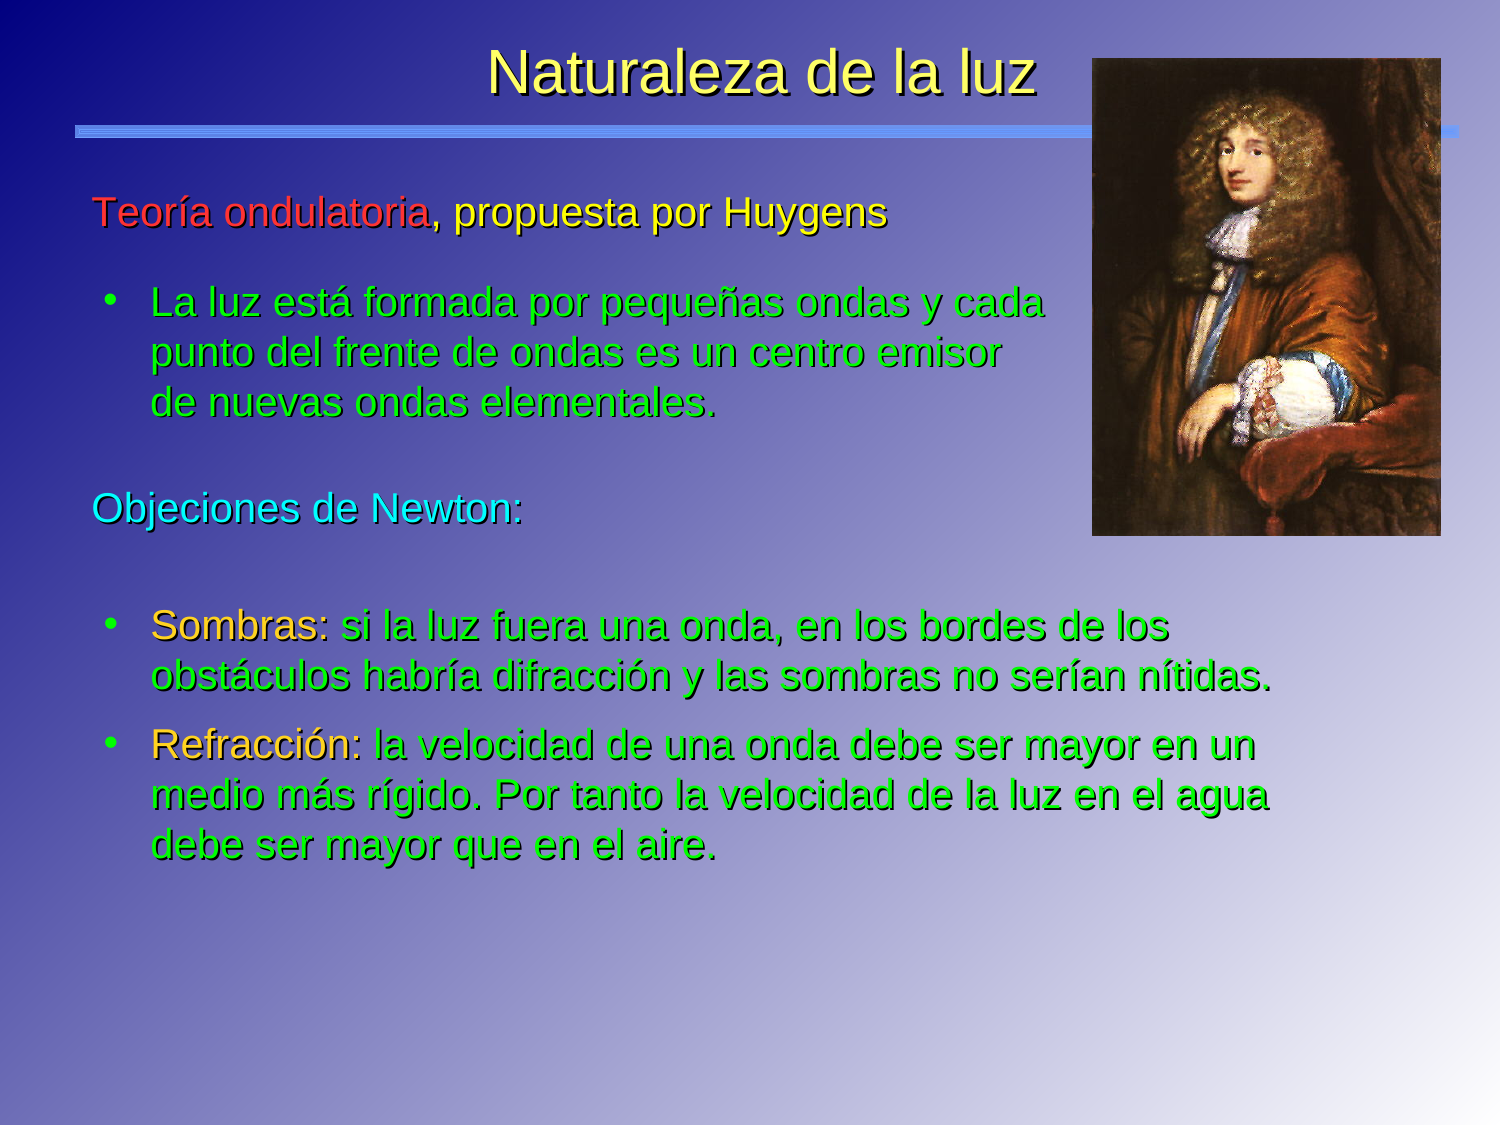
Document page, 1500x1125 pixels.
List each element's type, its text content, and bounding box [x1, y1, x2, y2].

text_box [1441, 125, 1460, 138]
text_box Refracción: la velocidad de una onda debe ser mayor en un medio más rígido. Por tanto la velocidad de la luz en el agua debe ser mayor que en el aire. [88, 709, 1329, 798]
text_box Objeciones de Newton: [29, 473, 1064, 562]
text_box Naturaleza de la luz [50, 23, 1476, 114]
text_box La luz está formada por pequeñas ondas y cada punto del frente de ondas es un centro emisor de nuevas ondas elementales. [88, 266, 1063, 384]
text_box Teoría ondulatoria, propuesta por Huygens [29, 177, 1064, 265]
text_box [75, 125, 1092, 138]
picture [1092, 58, 1441, 536]
text_box Sombras: si la luz fuera una onda, en los bordes de los obstáculos habría difracción y las sombras no serían nítidas. [88, 590, 1359, 679]
